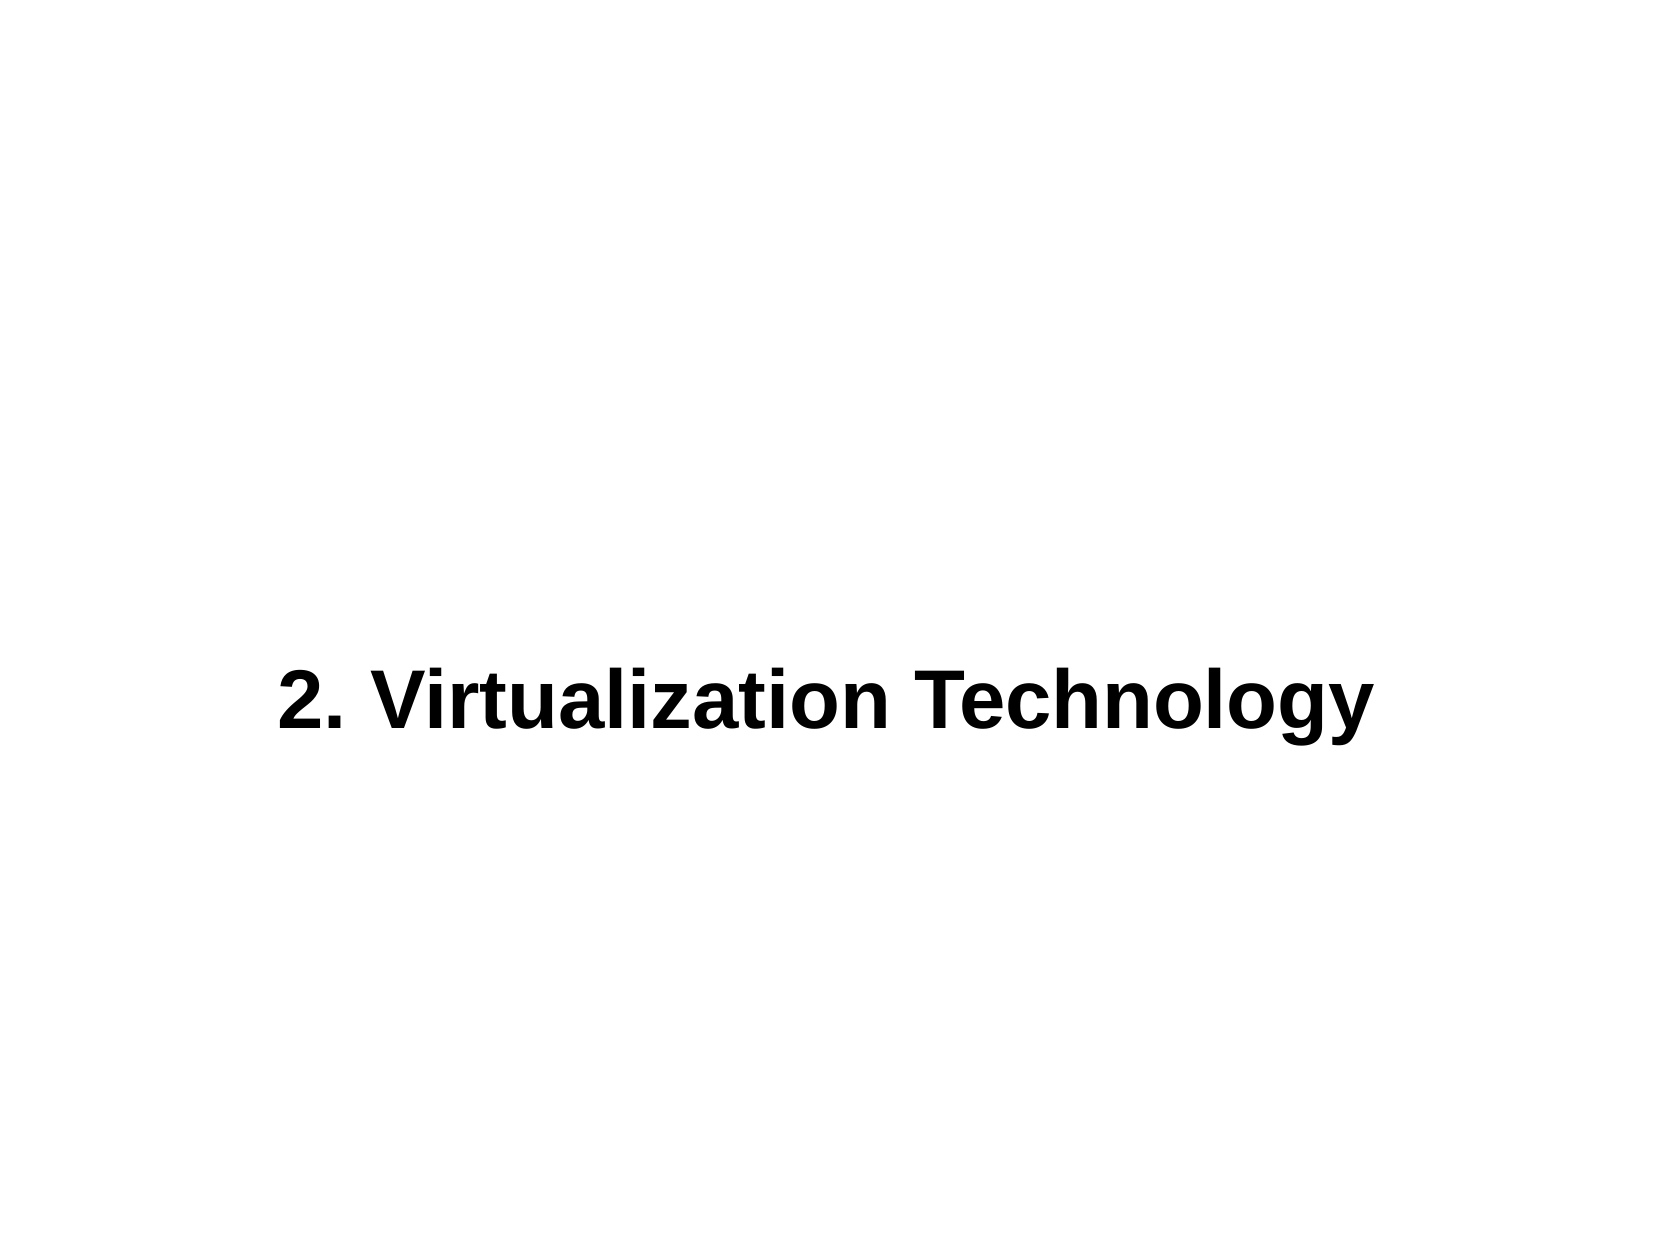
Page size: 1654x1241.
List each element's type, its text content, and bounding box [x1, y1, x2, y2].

subtitle 2. Virtualization Technology [82, 290, 1571, 1109]
